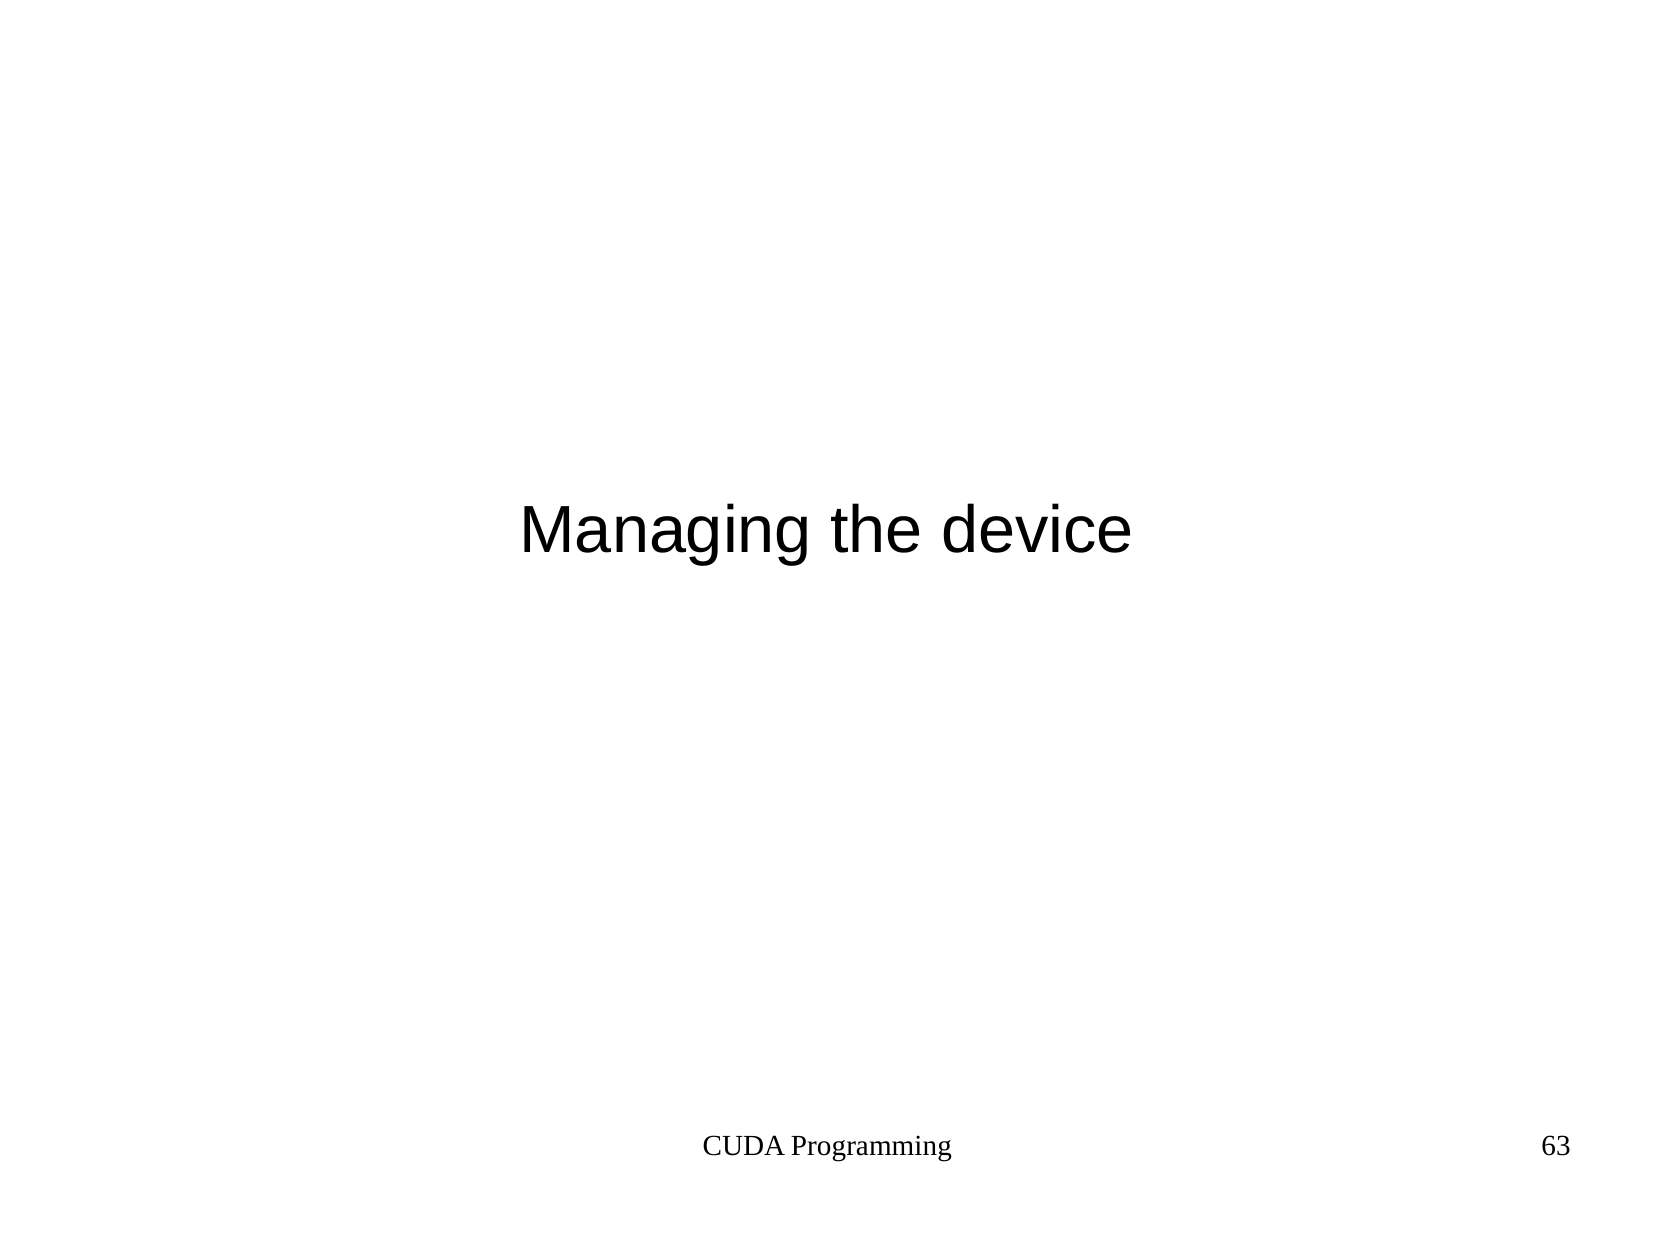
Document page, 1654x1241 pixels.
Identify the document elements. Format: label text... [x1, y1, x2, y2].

subtitle Managing the device [82, 49, 1571, 1010]
